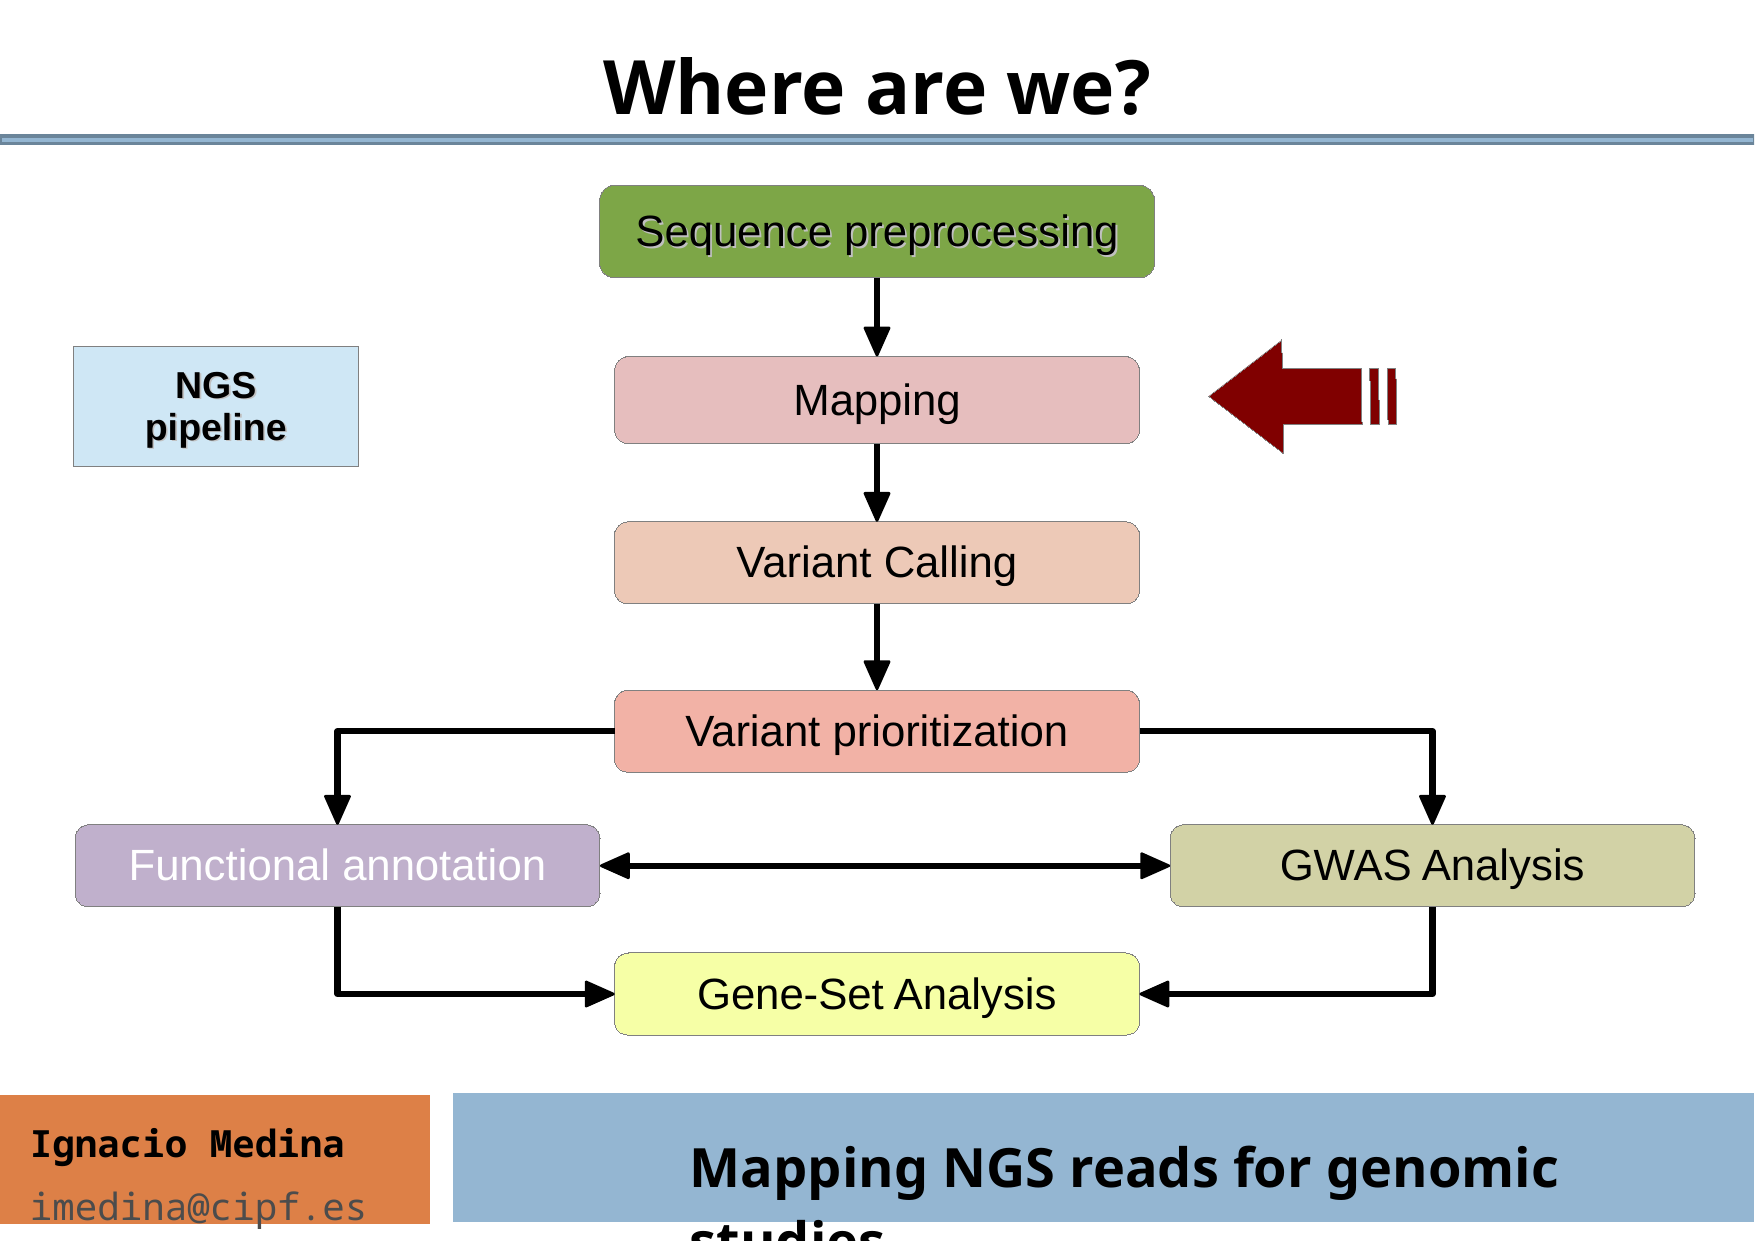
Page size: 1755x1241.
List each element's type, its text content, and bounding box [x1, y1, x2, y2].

text_box [1208, 339, 1363, 454]
text_box Variant Calling [614, 521, 1140, 604]
text_box Sequence preprocessing [599, 185, 1155, 278]
text_box [1387, 368, 1397, 425]
text_box NGS pipeline [73, 346, 359, 467]
text_box GWAS Analysis [1170, 824, 1696, 907]
text_box Functional annotation [75, 824, 601, 907]
text_box Where are we? [67, 27, 1688, 129]
text_box Variant prioritization [614, 690, 1140, 773]
text_box Mapping [614, 356, 1140, 444]
text_box Ignacio Medina imedina@cipf.es [15, 1110, 406, 1213]
text_box [1369, 368, 1380, 425]
text_box [0, 136, 1754, 144]
text_box Gene-Set Analysis [614, 952, 1140, 1036]
text_box Mapping NGS reads for genomic studies [675, 1122, 1726, 1200]
